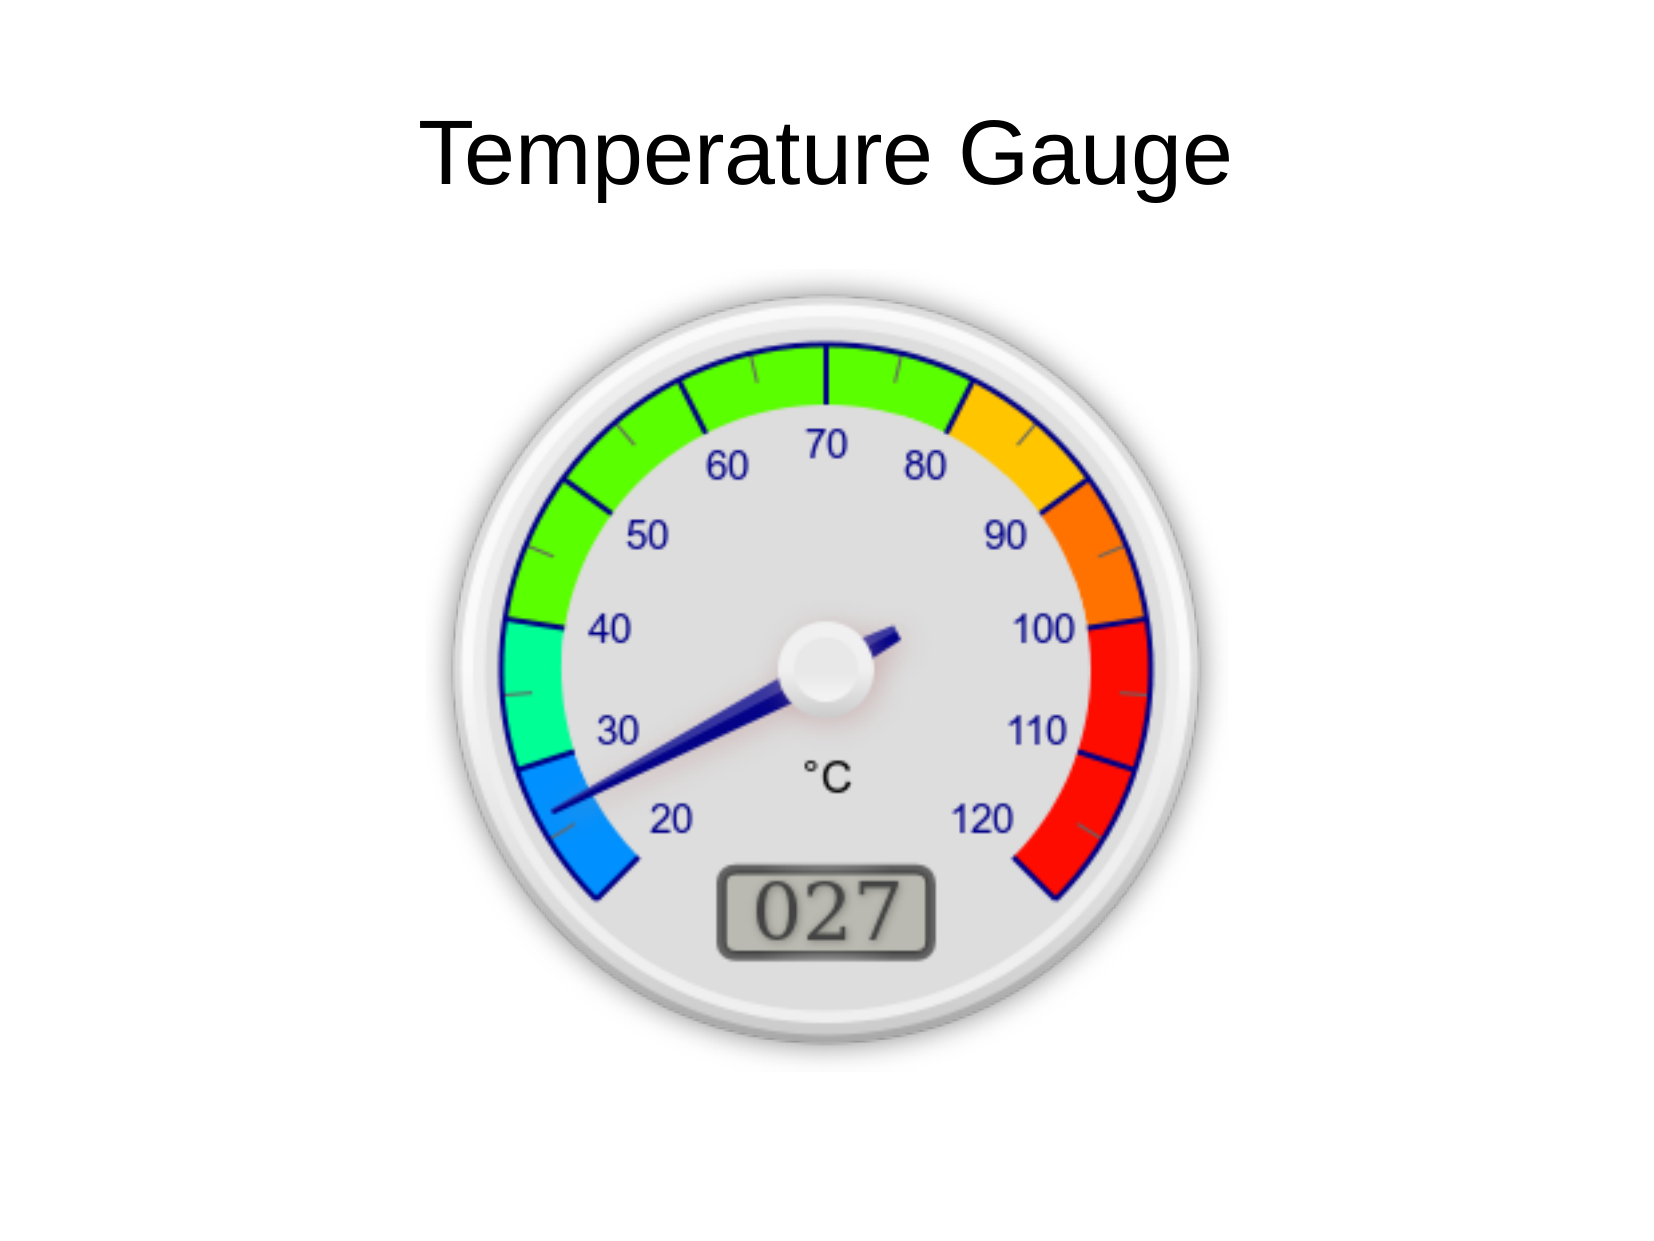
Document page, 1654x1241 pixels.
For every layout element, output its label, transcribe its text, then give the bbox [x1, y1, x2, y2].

picture [426, 269, 1228, 1072]
title Temperature Gauge [82, 49, 1571, 257]
